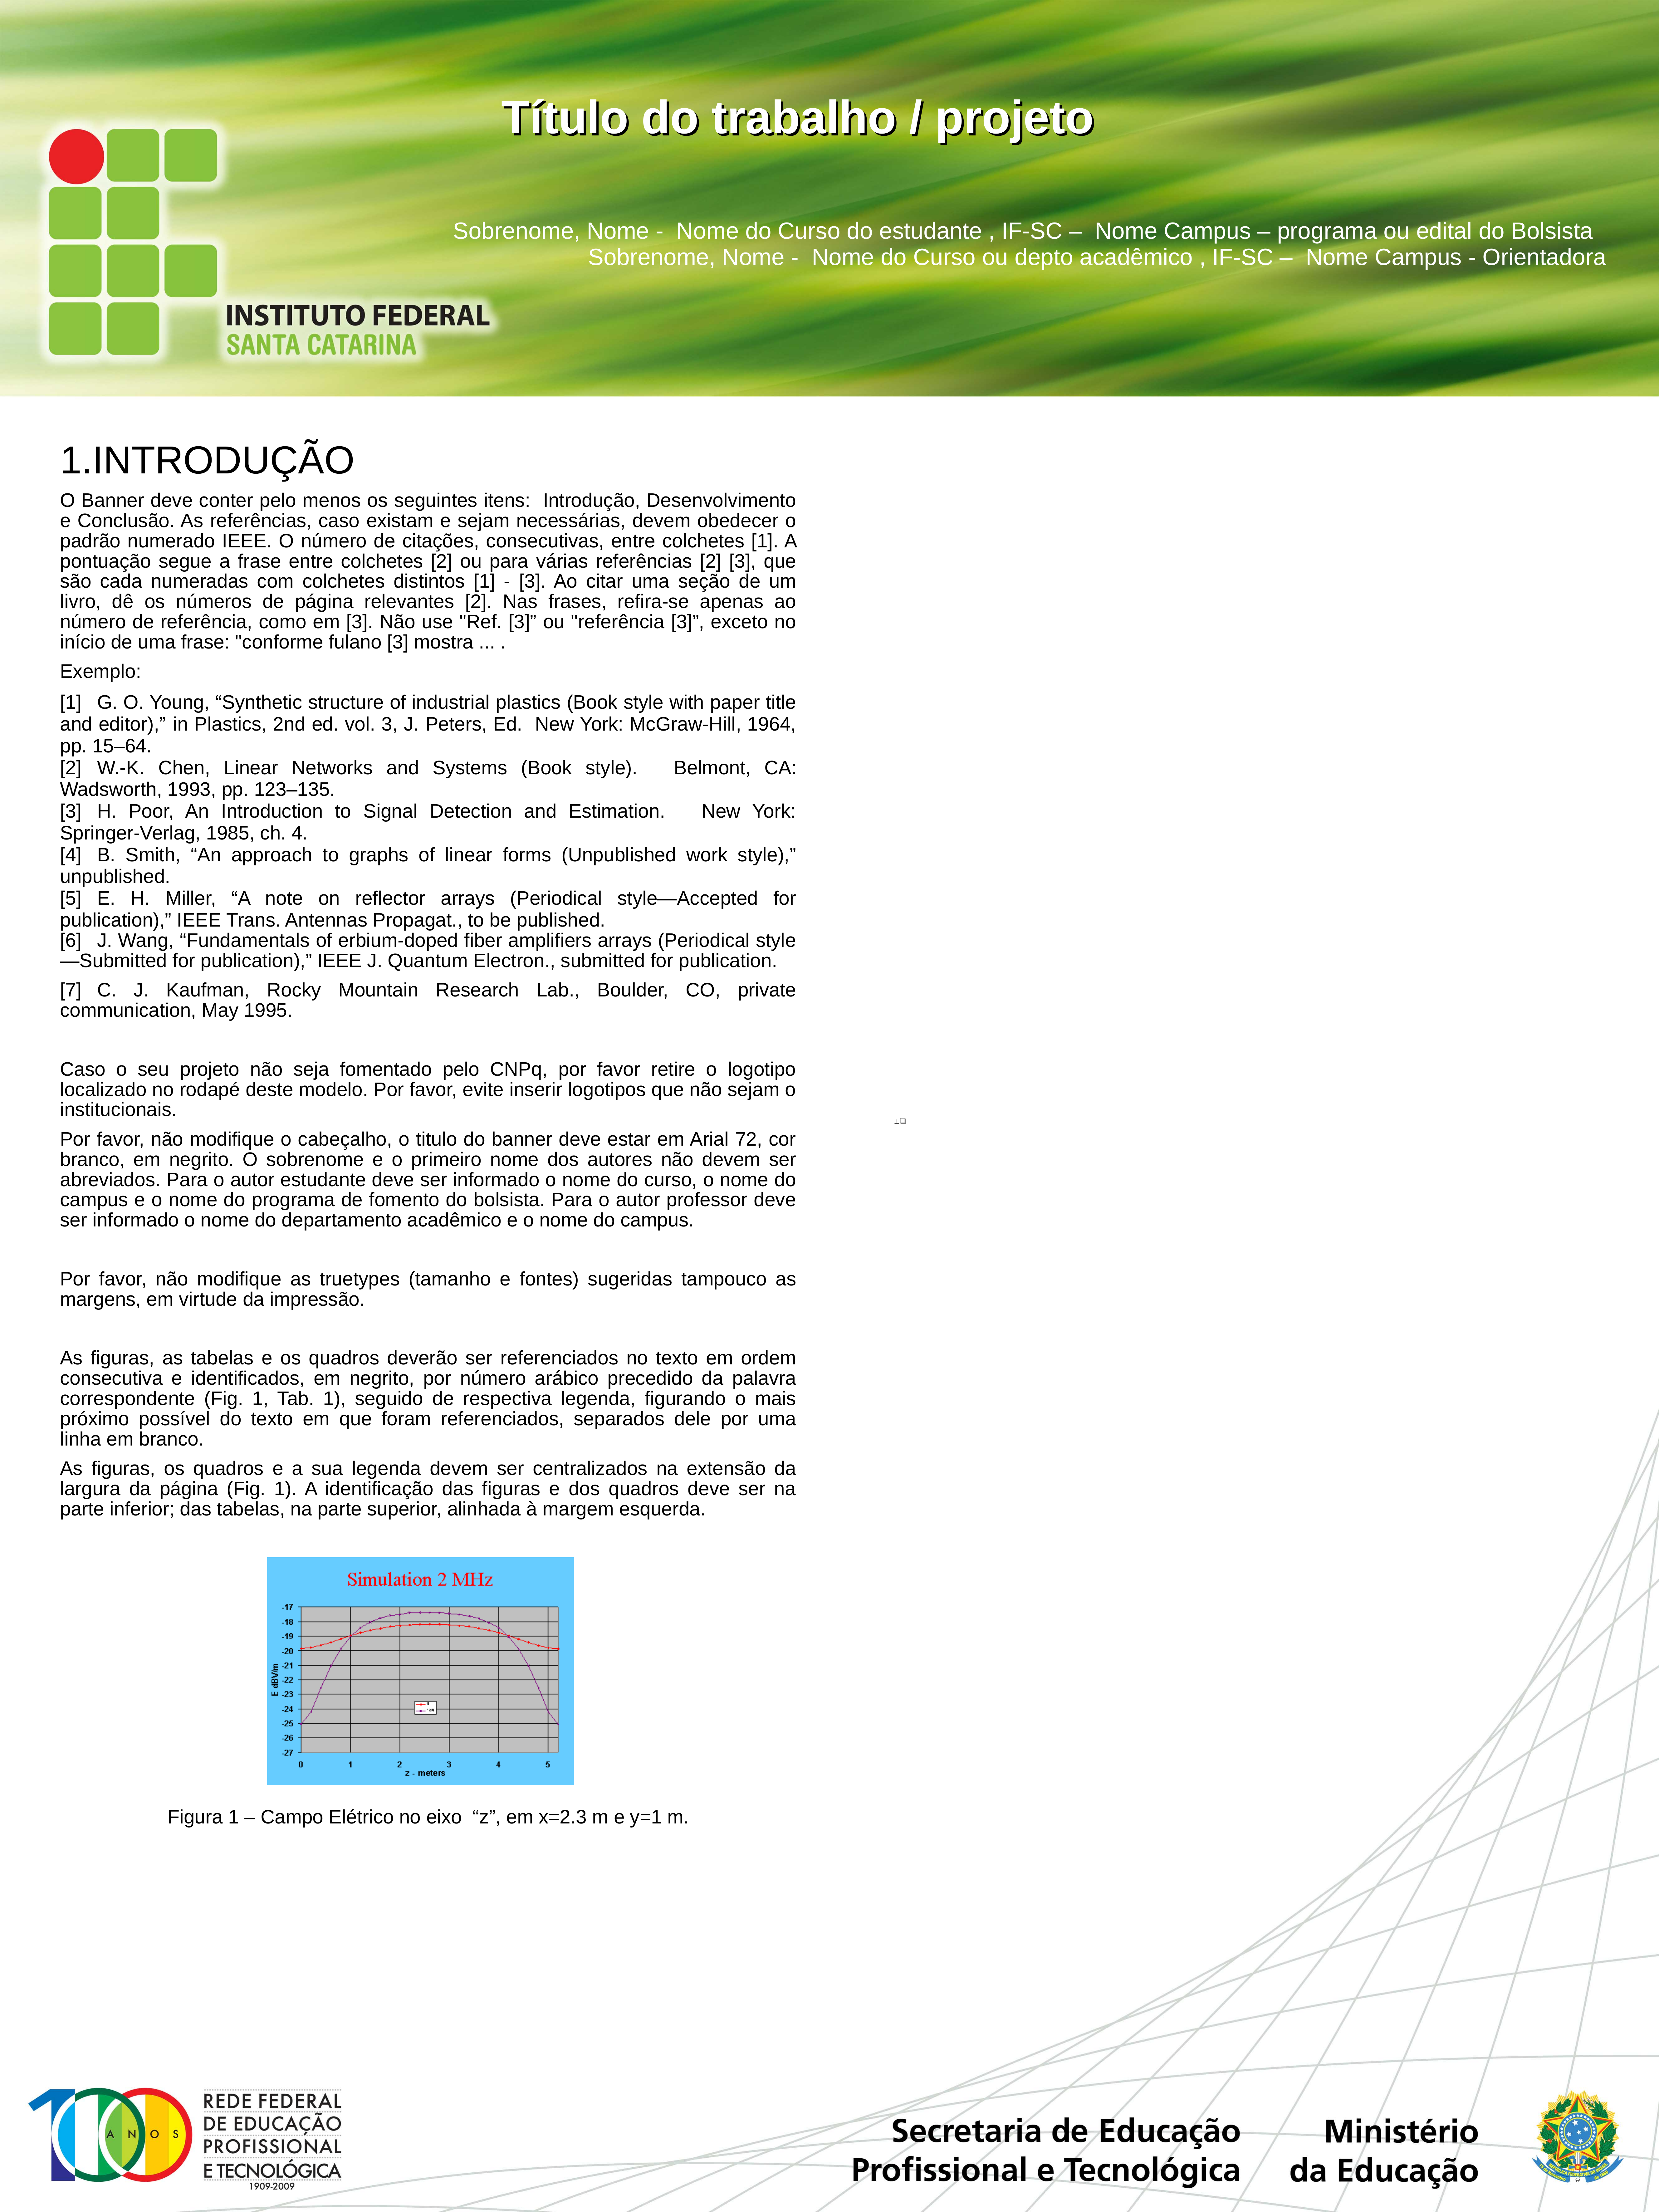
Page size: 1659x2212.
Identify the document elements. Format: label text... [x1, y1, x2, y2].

list 1.INTRODUÇÃO O Banner deve conter pelo menos os seguintes itens: Introdução, Desenvolvimento e Conclusão. As referências, caso existam e sejam necessárias, devem obedecer o padrão numerado IEEE. O número de citações, consecutivas, entre colchetes [1]. A pontuação segue a frase entre colchetes [2] ou para várias referências [2] [3], que são cada numeradas com colchetes distintos [1] - [3]. Ao citar uma seção de um livro, dê os números de página relevantes [2]. Nas frases, refira-se apenas ao número de referência, como em [3]. Não use "Ref. [3]” ou "referência [3]”, exceto no início de uma frase: "conforme fulano [3] mostra ... . Exemplo: [1] G. O. Young, “Synthetic structure of industrial plastics (Book style with paper title and editor),” in Plastics, 2nd ed. vol. 3, J. Peters, Ed. New York: McGraw-Hill, 1964, pp. 15–64. [2] W.-K. Chen, Linear Networks and Systems (Book style). Belmont, CA: Wadsworth, 1993, pp. 123–135. [3] H. Poor, An Introduction to Signal Detection and Estimation. New York: Springer-Verlag, 1985, ch. 4. [4] B. Smith, “An approach to graphs of linear forms (Unpublished work style),” unpublished. [5] E. H. Miller, “A note on reflector arrays (Periodical style—Accepted for publication),” IEEE Trans. Antennas Propagat., to be published. [6] J. Wang, “Fundamentals of erbium-doped fiber amplifiers arrays (Periodical style—Submitted for publication),” IEEE J. Quantum Electron., submitted for publication. [7] C. J. Kaufman, Rocky Mountain Research Lab., Boulder, CO, private communication, May 1995. Caso o seu projeto não seja fomentado pelo CNPq, por favor retire o logotipo localizado no rodapé deste modelo. Por favor, evite inserir logotipos que não sejam o institucionais. Por favor, não modifique o cabeçalho, o titulo do banner deve estar em Arial 72, cor branco, em negrito. O sobrenome e o primeiro nome dos autores não devem ser abreviados. Para o autor estudante deve ser informado o nome do curso, o nome do campus e o nome do programa de fomento do bolsista. Para o autor professor deve ser informado o nome do departamento acadêmico e o nome do campus. Por favor, não modifique as truetypes (tamanho e fontes) sugeridas tampouco as margens, em virtude da impressão. As figuras, as tabelas e os quadros deverão ser referenciados no texto em ordem consecutiva e identificados, em negrito, por número arábico precedido da palavra correspondente (Fig. 1, Tab. 1), seguido de respectiva legenda, figurando o mais próximo possível do texto em que foram referenciados, separados dele por uma linha em branco. As figuras, os quadros e a sua legenda devem ser centralizados na extensão da largura da página (Fig. 1). A identificação das figuras e dos quadros deve ser na parte inferior; das tabelas, na parte superior, alinhada à margem esquerda. Figura 1 – Campo Elétrico no eixo “z”, em x=2.3 m e y=1 m. [55, 438, 802, 2024]
picture [0, 0, 1659, 2212]
text_box Título do trabalho / projeto [479, 37, 1640, 155]
text_box Sobrenome, Nome - Nome do Curso do estudante , IF-SC – Nome Campus – programa ou edital do Bolsista Sobrenome, Nome - Nome do Curso ou depto acadêmico , IF-SC – Nome Campus - Orientadora [431, 189, 1657, 307]
chart [892, 1117, 908, 1126]
